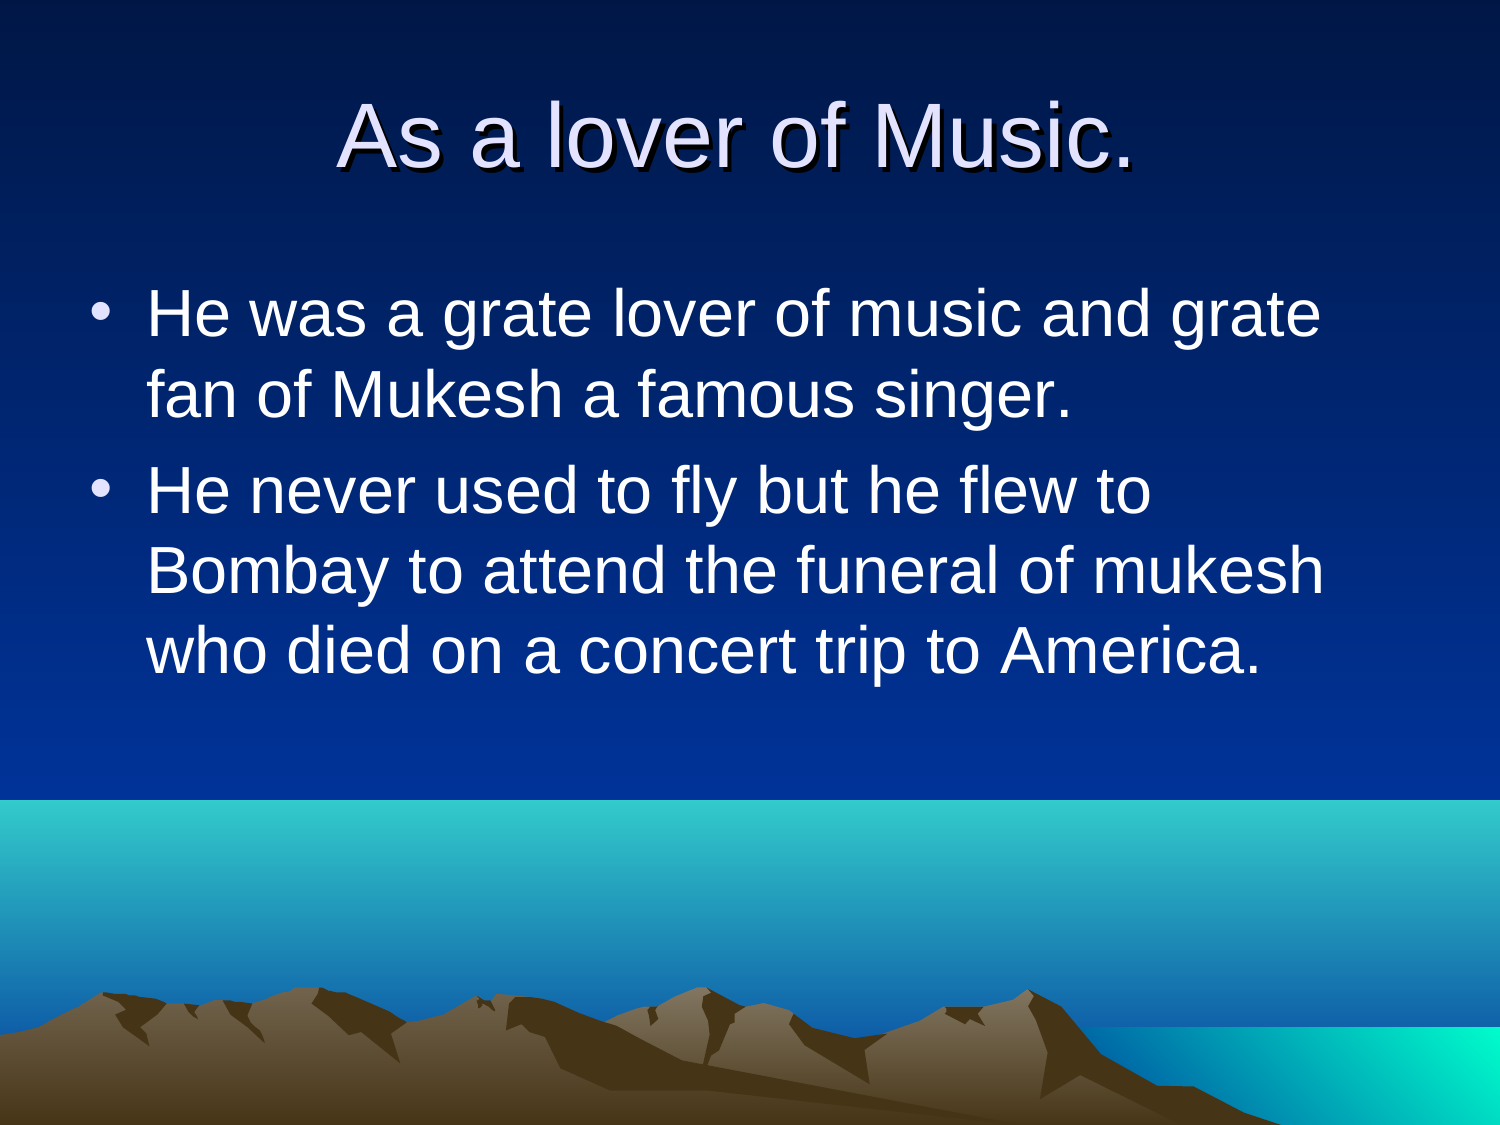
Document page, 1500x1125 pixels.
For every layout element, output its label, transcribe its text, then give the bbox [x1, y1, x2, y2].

title As a lover of Music. [75, 37, 1426, 225]
list He was a grate lover of music and grate fan of Mukesh a famous singer. He never used to fly but he flew to Bombay to attend the funeral of mukesh who died on a concert trip to America. [75, 262, 1426, 1001]
